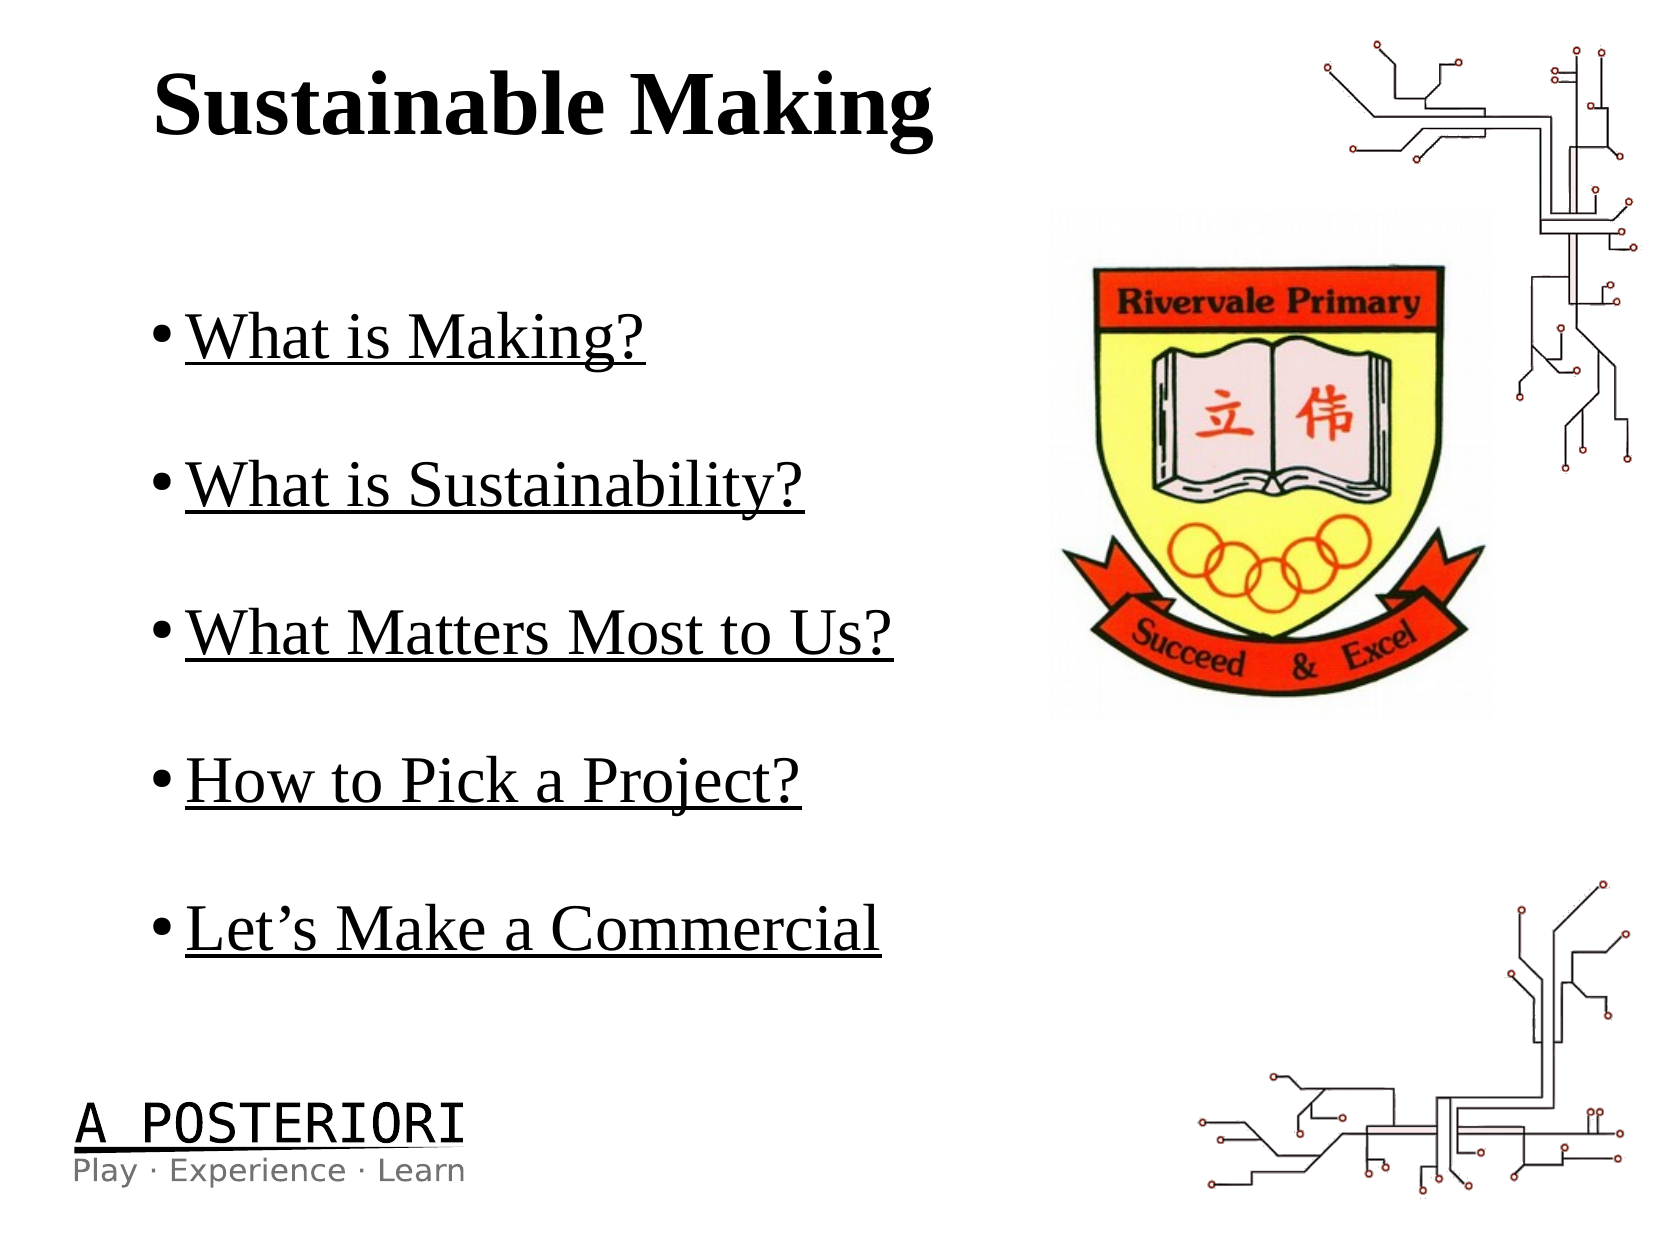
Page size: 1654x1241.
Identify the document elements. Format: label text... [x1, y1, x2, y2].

picture [1175, 862, 1636, 1201]
picture [73, 1101, 466, 1189]
title Sustainable Making [11, 14, 1077, 192]
subtitle What is Making? What is Sustainability? What Matters Most to Us? How to Pick a Project? Let’s Make a Commercial [150, 263, 988, 926]
picture [1050, 35, 1643, 721]
